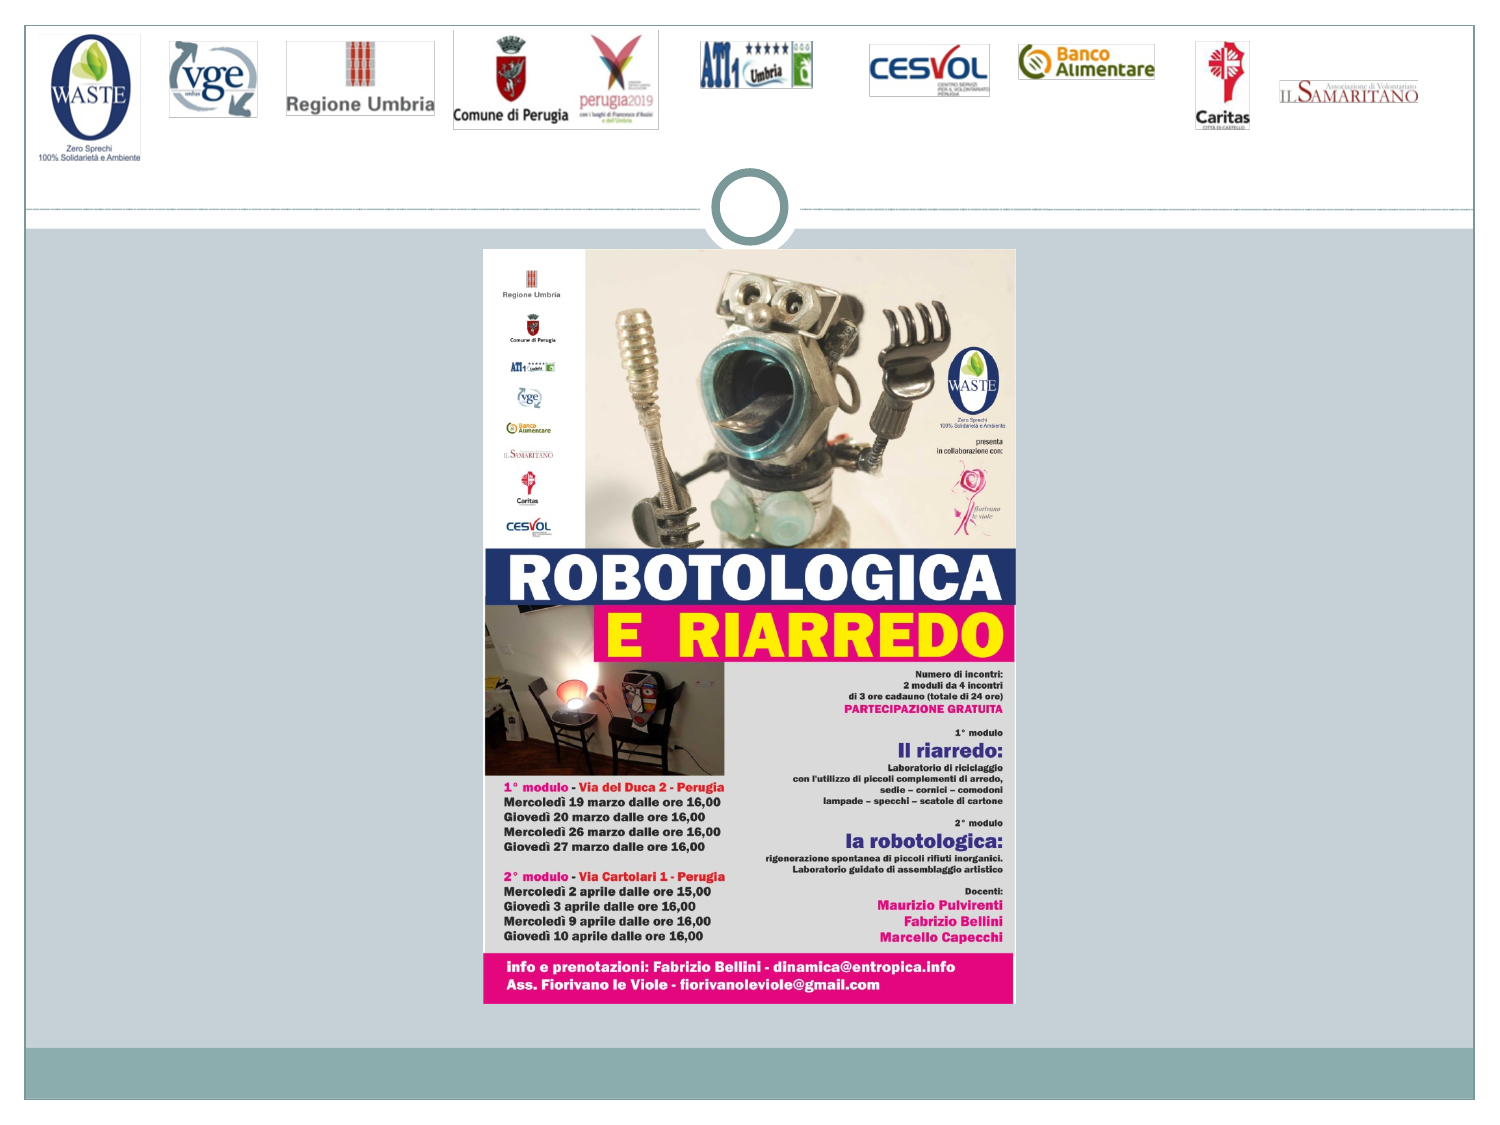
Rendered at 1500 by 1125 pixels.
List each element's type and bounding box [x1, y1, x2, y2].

picture [483, 249, 1016, 1004]
title [49, 0, 1449, 162]
picture [29, 30, 1430, 179]
